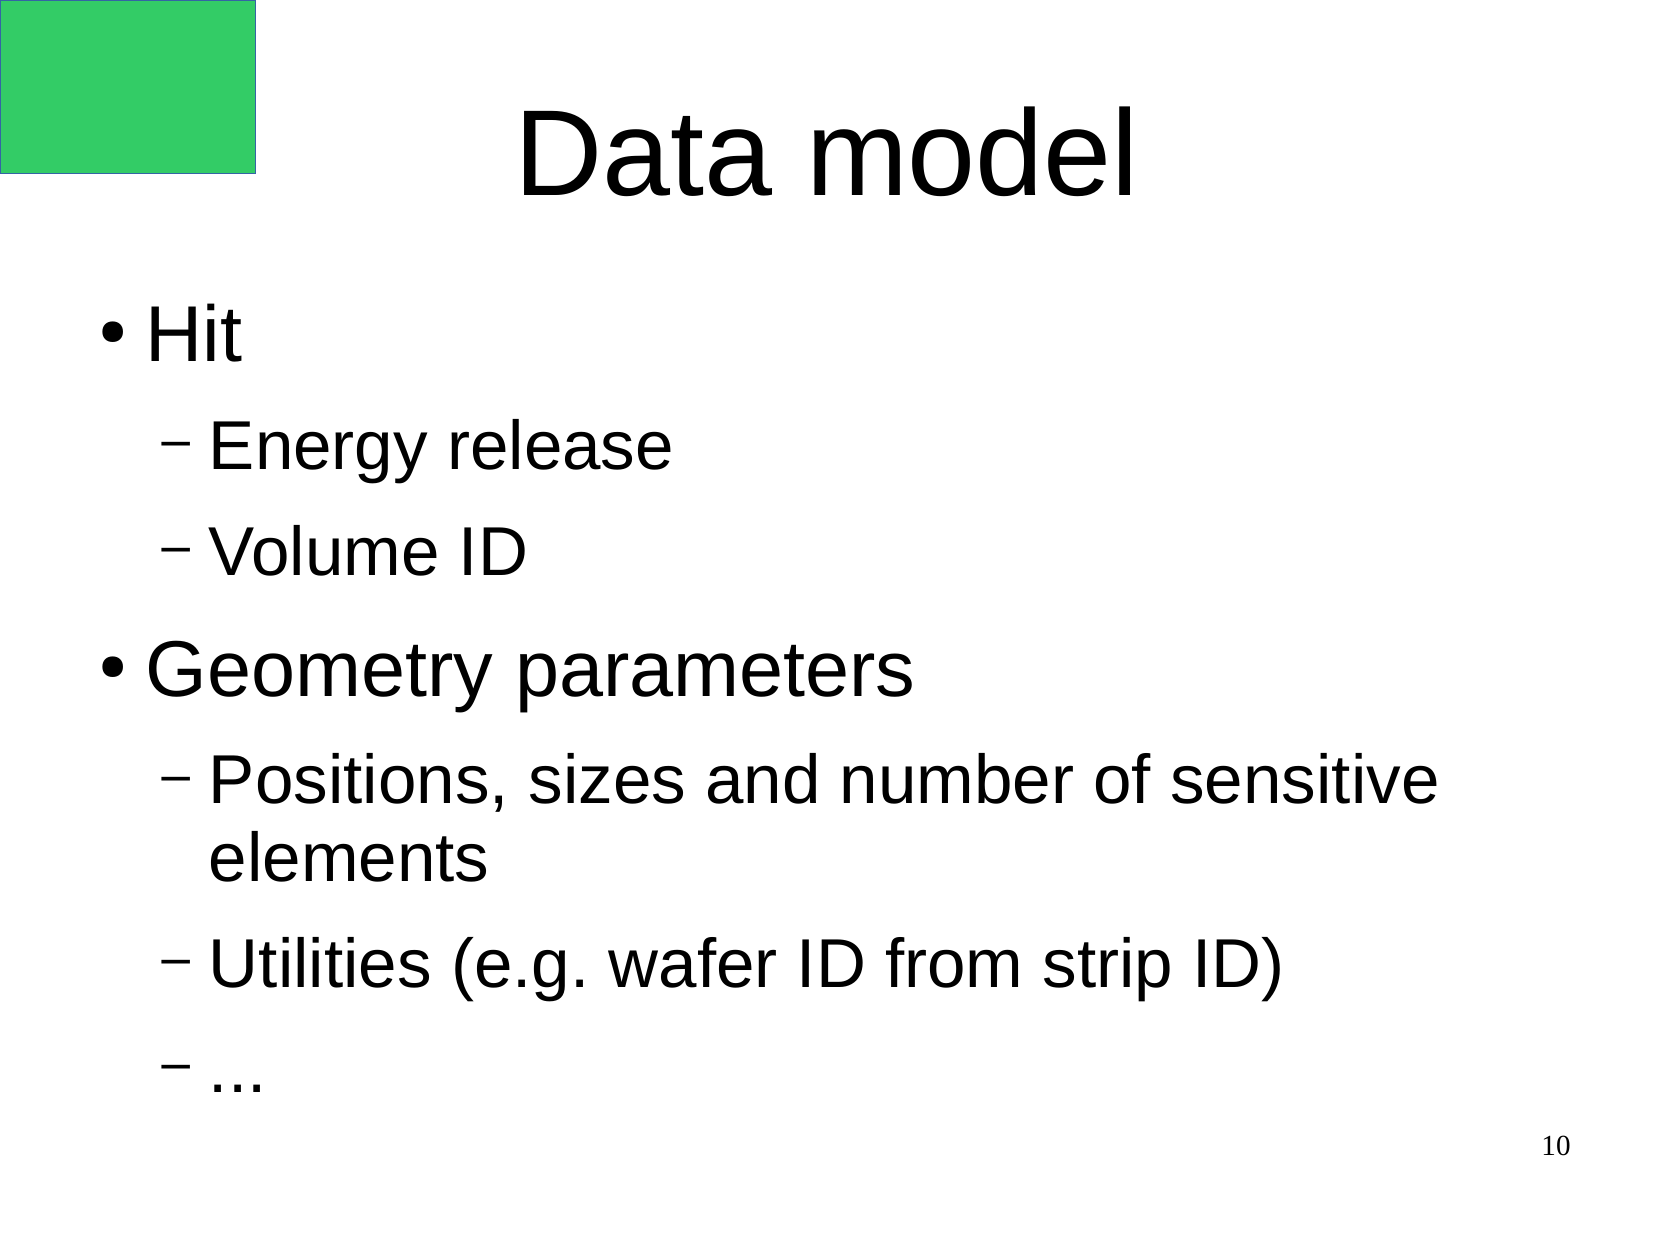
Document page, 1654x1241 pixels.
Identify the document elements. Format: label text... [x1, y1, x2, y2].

title Data model [82, 49, 1571, 257]
list Hit Energy release Volume ID Geometry parameters Positions, sizes and number of sensitive elements Utilities (e.g. wafer ID from strip ID) ... [82, 290, 1571, 1111]
text_box [0, 0, 256, 174]
